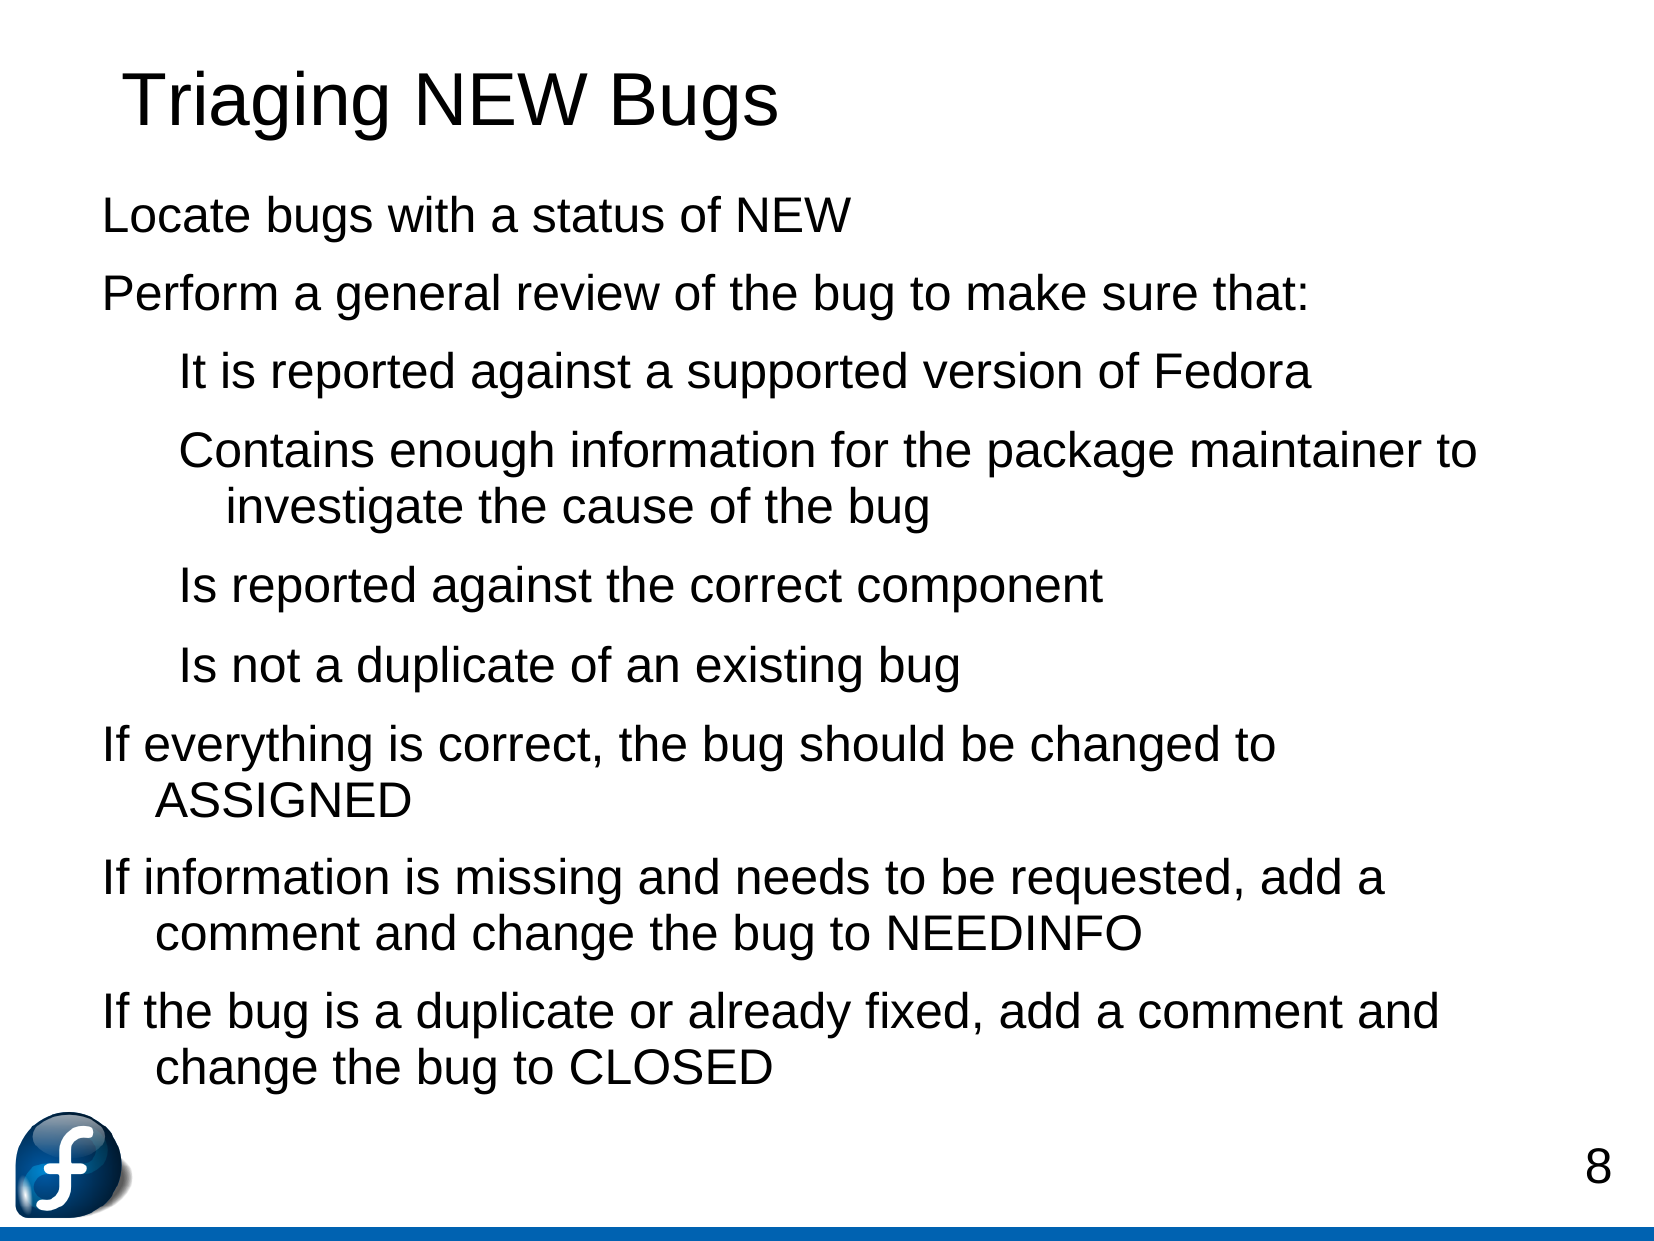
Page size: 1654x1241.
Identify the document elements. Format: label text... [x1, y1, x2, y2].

picture [11, 1105, 133, 1227]
text_box <number> [1384, 1137, 1613, 1201]
list Locate bugs with a status of NEW Perform a general review of the bug to make sure that: It is reported against a supported version of Fedora Contains enough information for the package maintainer to investigate the cause of the bug Is reported against the correct component Is not a duplicate of an existing bug If everything is correct, the bug should be changed to ASSIGNED If information is missing and needs to be requested, add a comment and change the bug to NEEDINFO If the bug is a duplicate or already fixed, add a comment and change the bug to CLOSED [83, 187, 1538, 1177]
title Triaging NEW Bugs [121, 37, 1533, 161]
